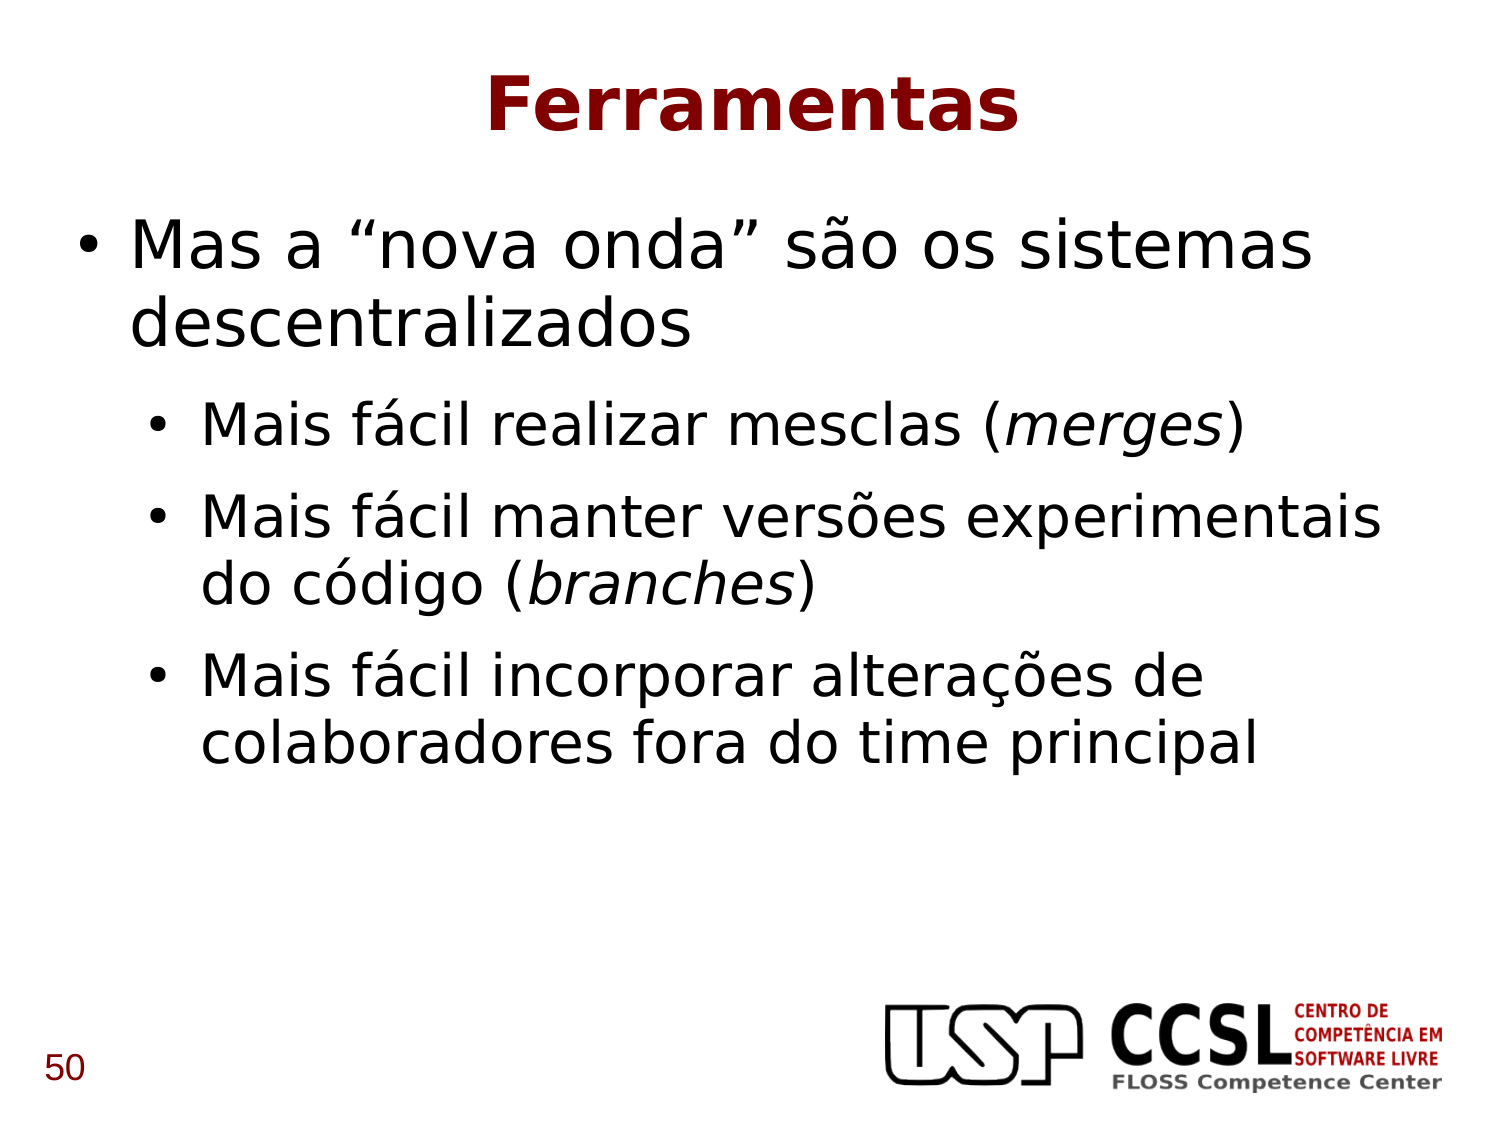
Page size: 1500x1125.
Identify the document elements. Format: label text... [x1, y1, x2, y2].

list Mas a “nova onda” são os sistemas descentralizados Mais fácil realizar mesclas (merges) Mais fácil manter versões experimentais do código (branches) Mais fácil incorporar alterações de colaboradores fora do time principal [59, 206, 1447, 950]
picture [885, 1003, 1442, 1093]
title Ferramentas [59, 29, 1447, 180]
